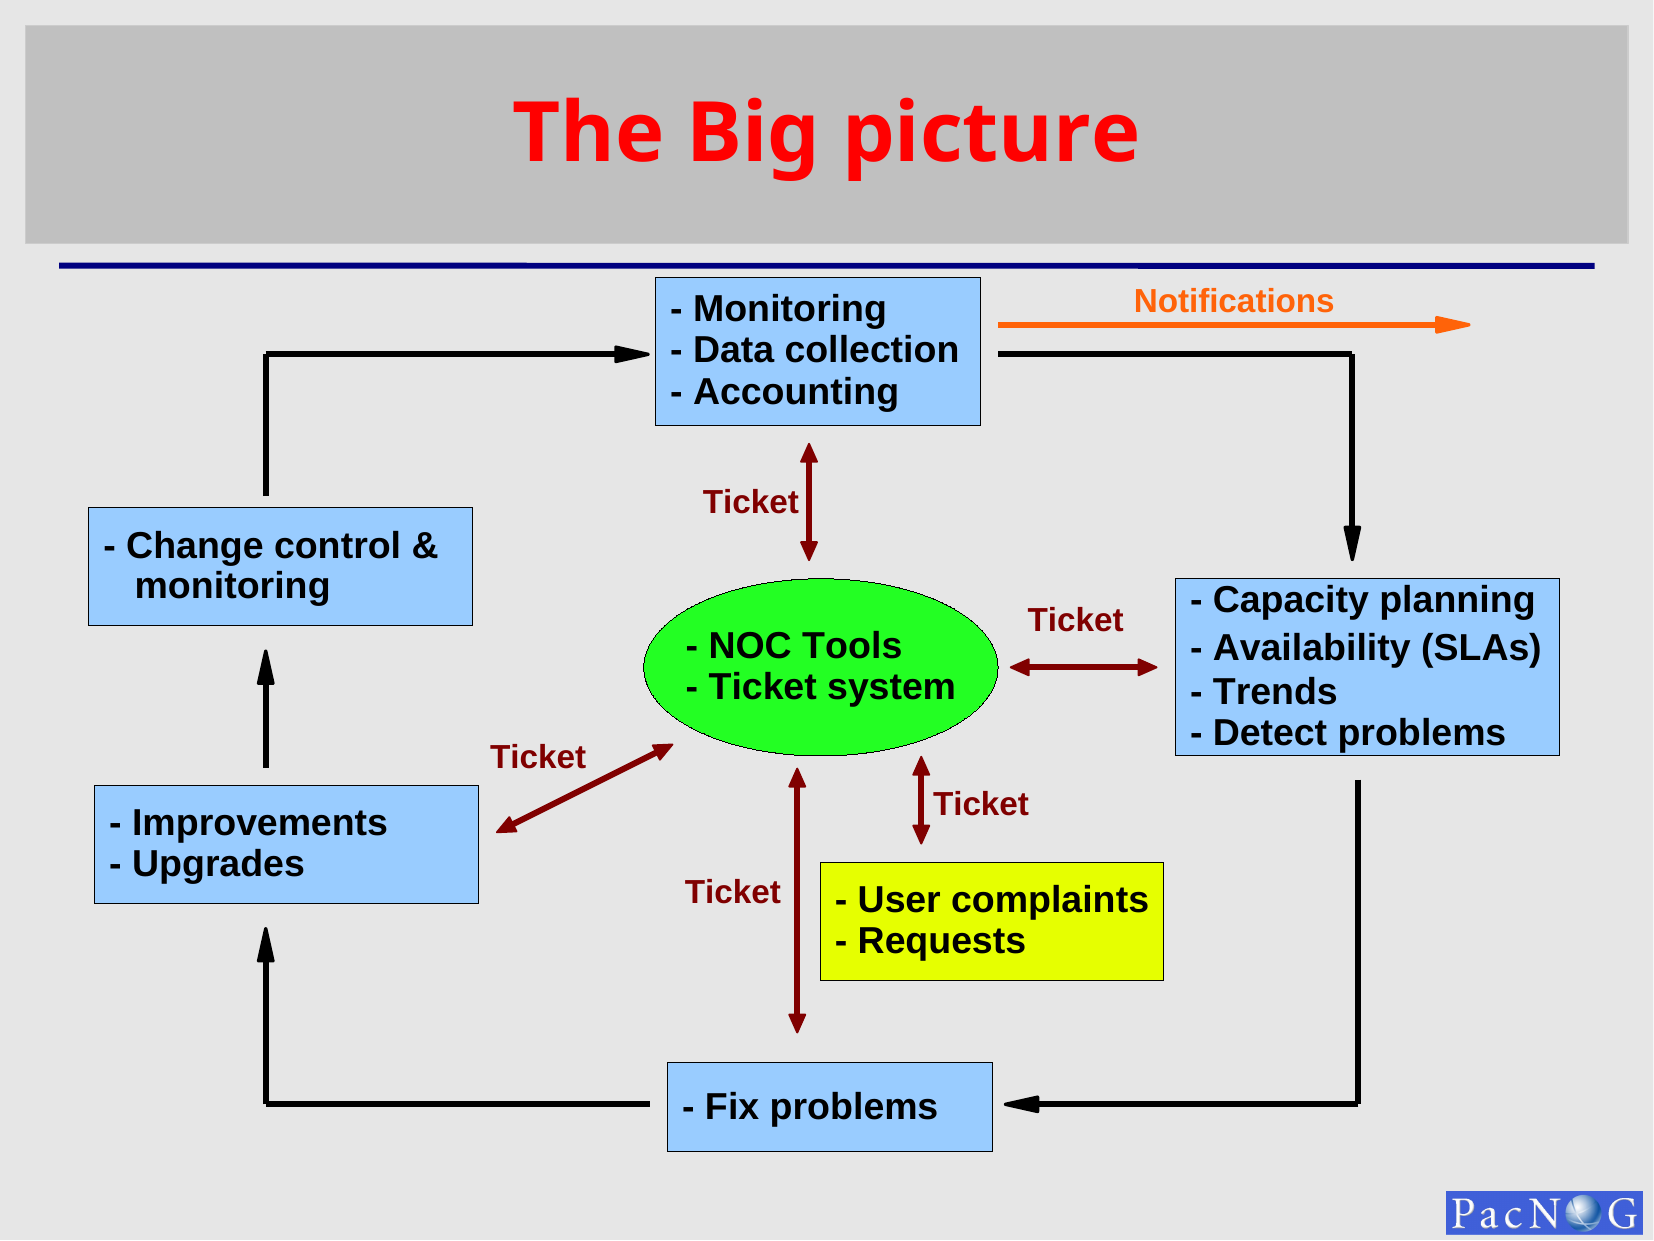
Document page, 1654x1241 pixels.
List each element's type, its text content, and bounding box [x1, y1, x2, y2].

text_box Ticket [685, 472, 833, 531]
title The Big picture [121, 47, 1532, 211]
text_box - Monitoring - Data collection - Accounting [655, 277, 981, 426]
text_box Ticket [472, 727, 621, 786]
picture [1446, 1191, 1643, 1235]
text_box - NOC Tools - Ticket system [643, 578, 999, 756]
text_box - Change control & monitoring [88, 507, 473, 626]
text_box Ticket [667, 862, 815, 921]
text_box - Improvements - Upgrades [94, 785, 479, 904]
text_box Notifications [1116, 271, 1353, 330]
text_box Ticket [915, 774, 1063, 833]
text_box - Capacity planning - Availability (SLAs)‏ - Trends - Detect problems [1175, 578, 1560, 756]
text_box - Fix problems [667, 1062, 993, 1152]
text_box - User complaints - Requests [820, 862, 1164, 981]
text_box Ticket [1009, 590, 1158, 655]
